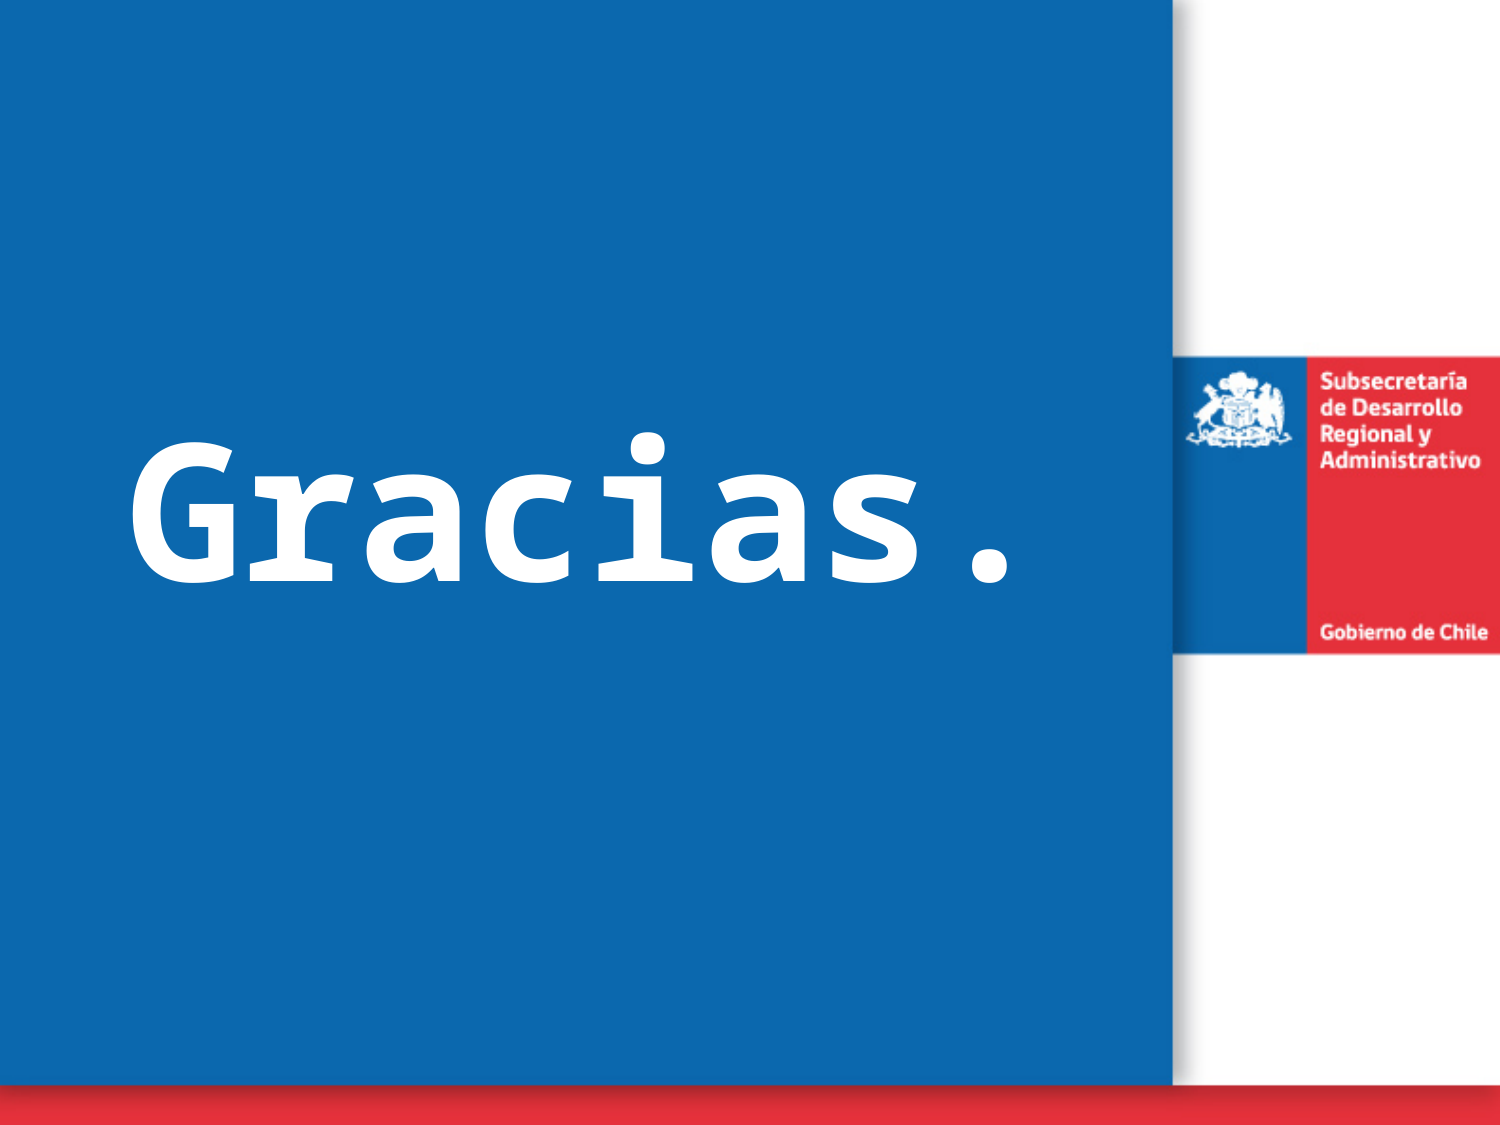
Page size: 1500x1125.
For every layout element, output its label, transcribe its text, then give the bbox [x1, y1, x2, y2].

title Gracias. [112, 381, 1388, 627]
picture [0, 0, 1500, 1125]
